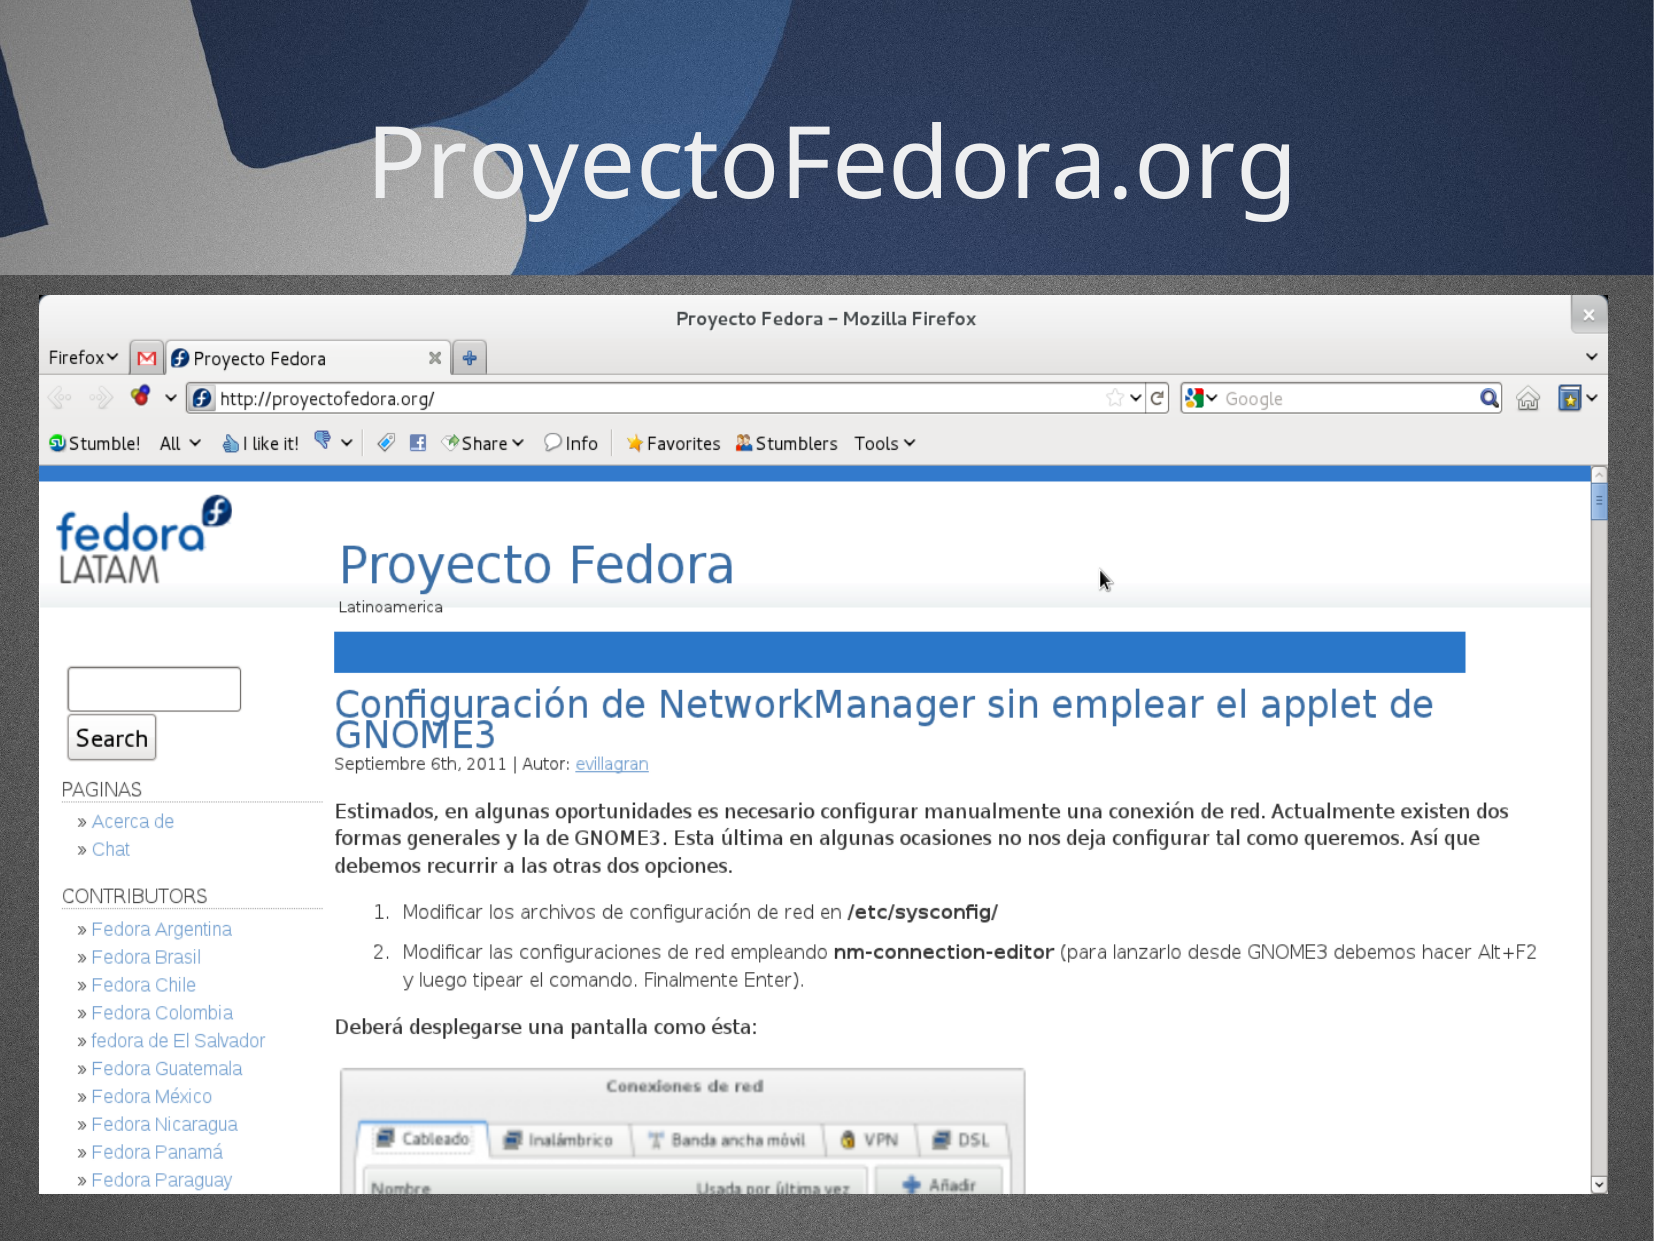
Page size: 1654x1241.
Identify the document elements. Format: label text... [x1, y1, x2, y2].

picture [0, 0, 1654, 1241]
text_box ProyectoFedora.org [88, 58, 1577, 266]
